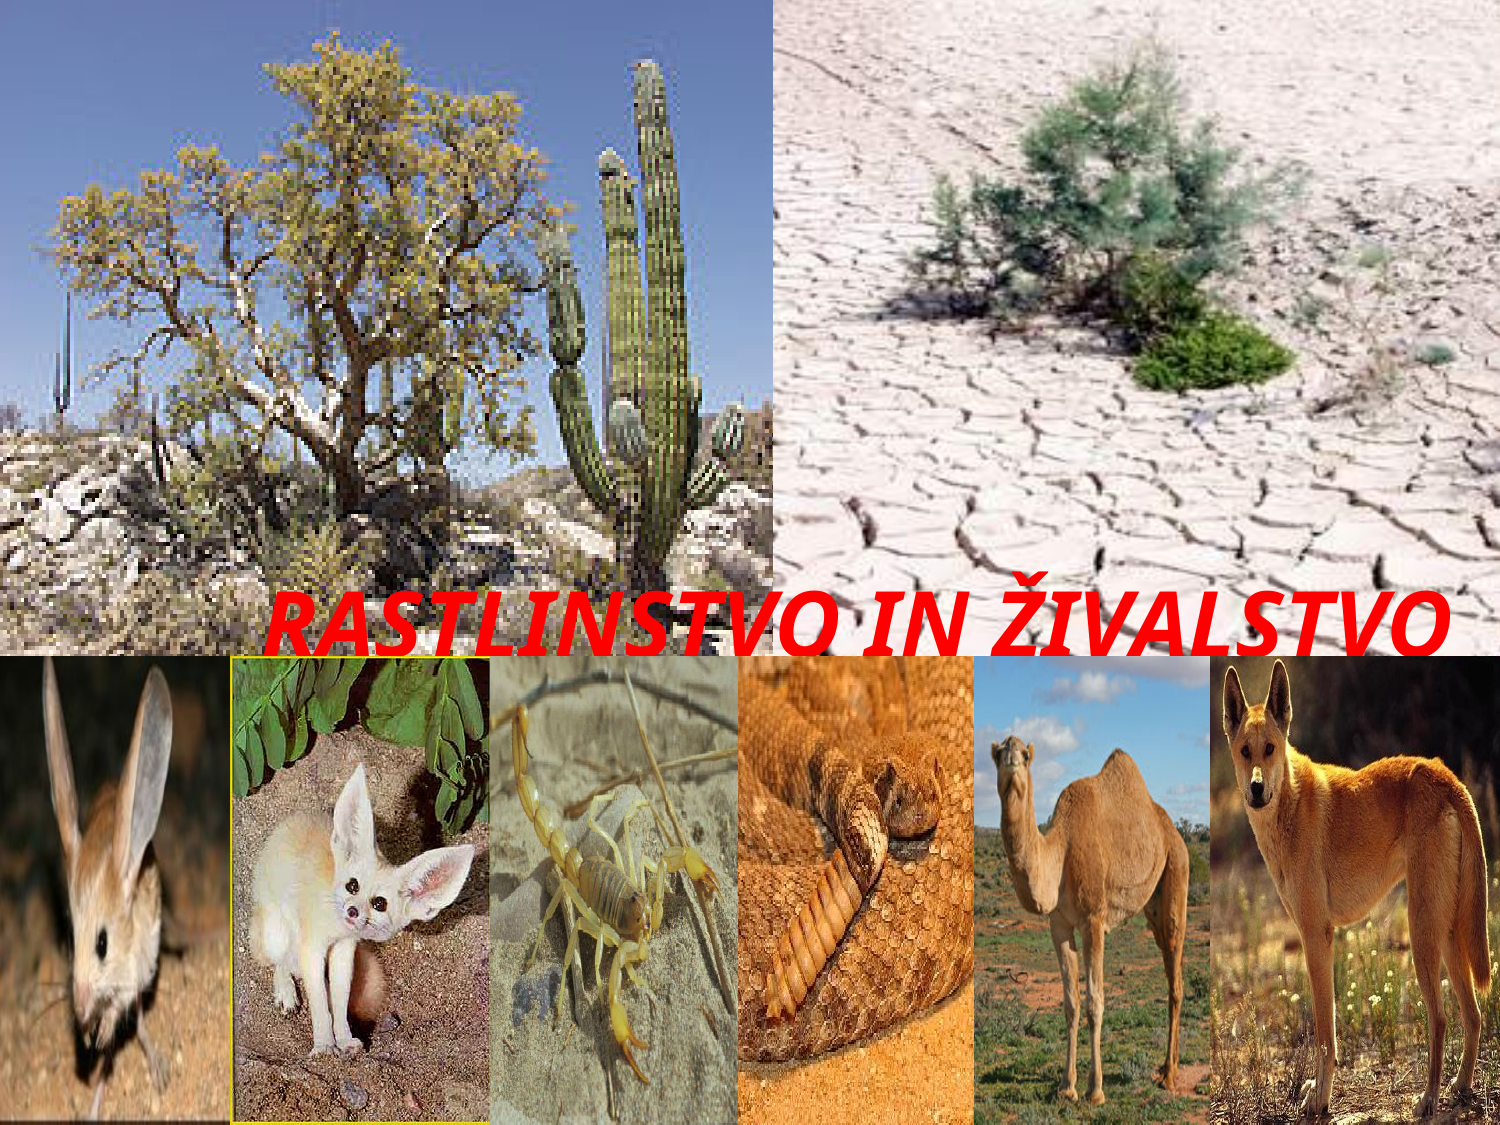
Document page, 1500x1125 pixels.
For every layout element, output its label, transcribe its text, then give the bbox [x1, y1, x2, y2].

picture [0, 0, 1500, 1125]
title RASTLINSTVO IN ŽIVALSTVO [183, 527, 1500, 656]
